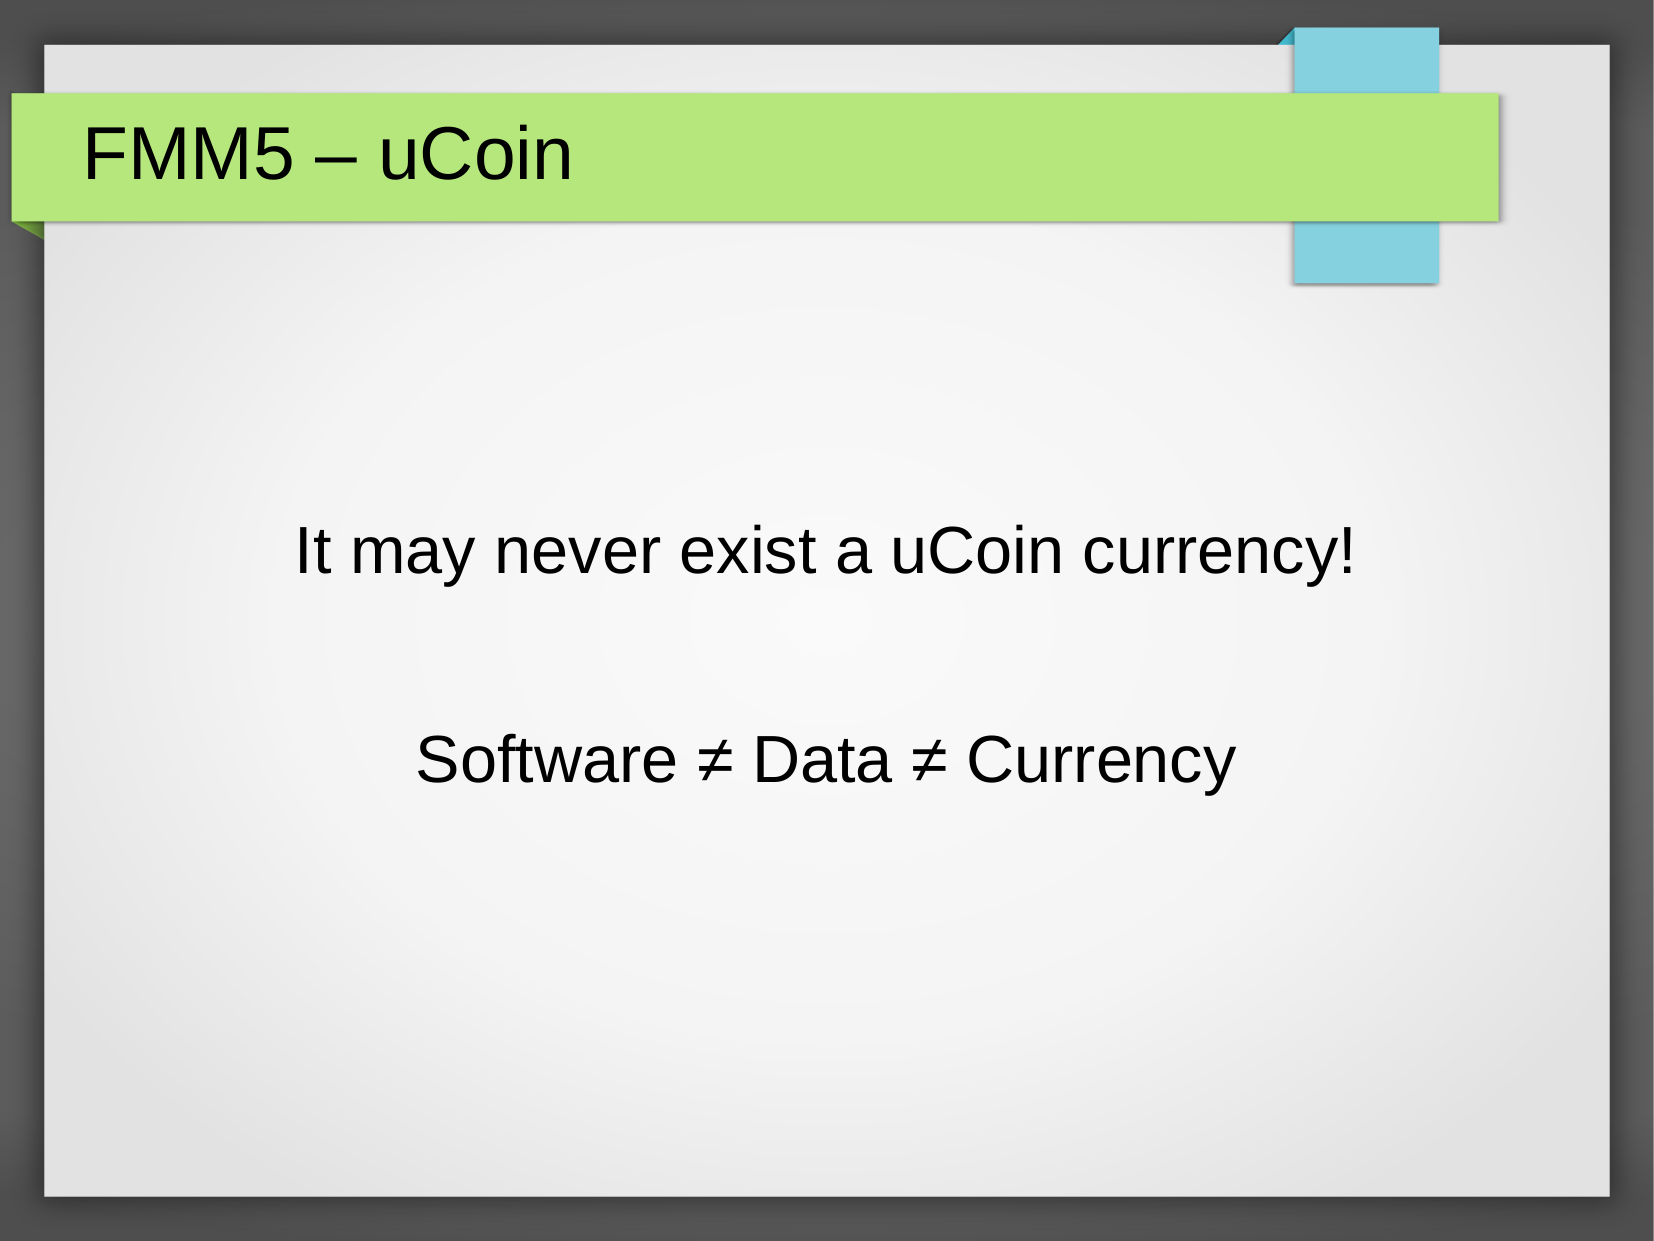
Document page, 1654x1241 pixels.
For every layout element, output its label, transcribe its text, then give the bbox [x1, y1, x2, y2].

list It may never exist a uCoin currency! Software ≠ Data ≠ Currency [82, 295, 1571, 1015]
title FMM5 – uCoin [82, 94, 1264, 213]
picture [0, 0, 1654, 1241]
